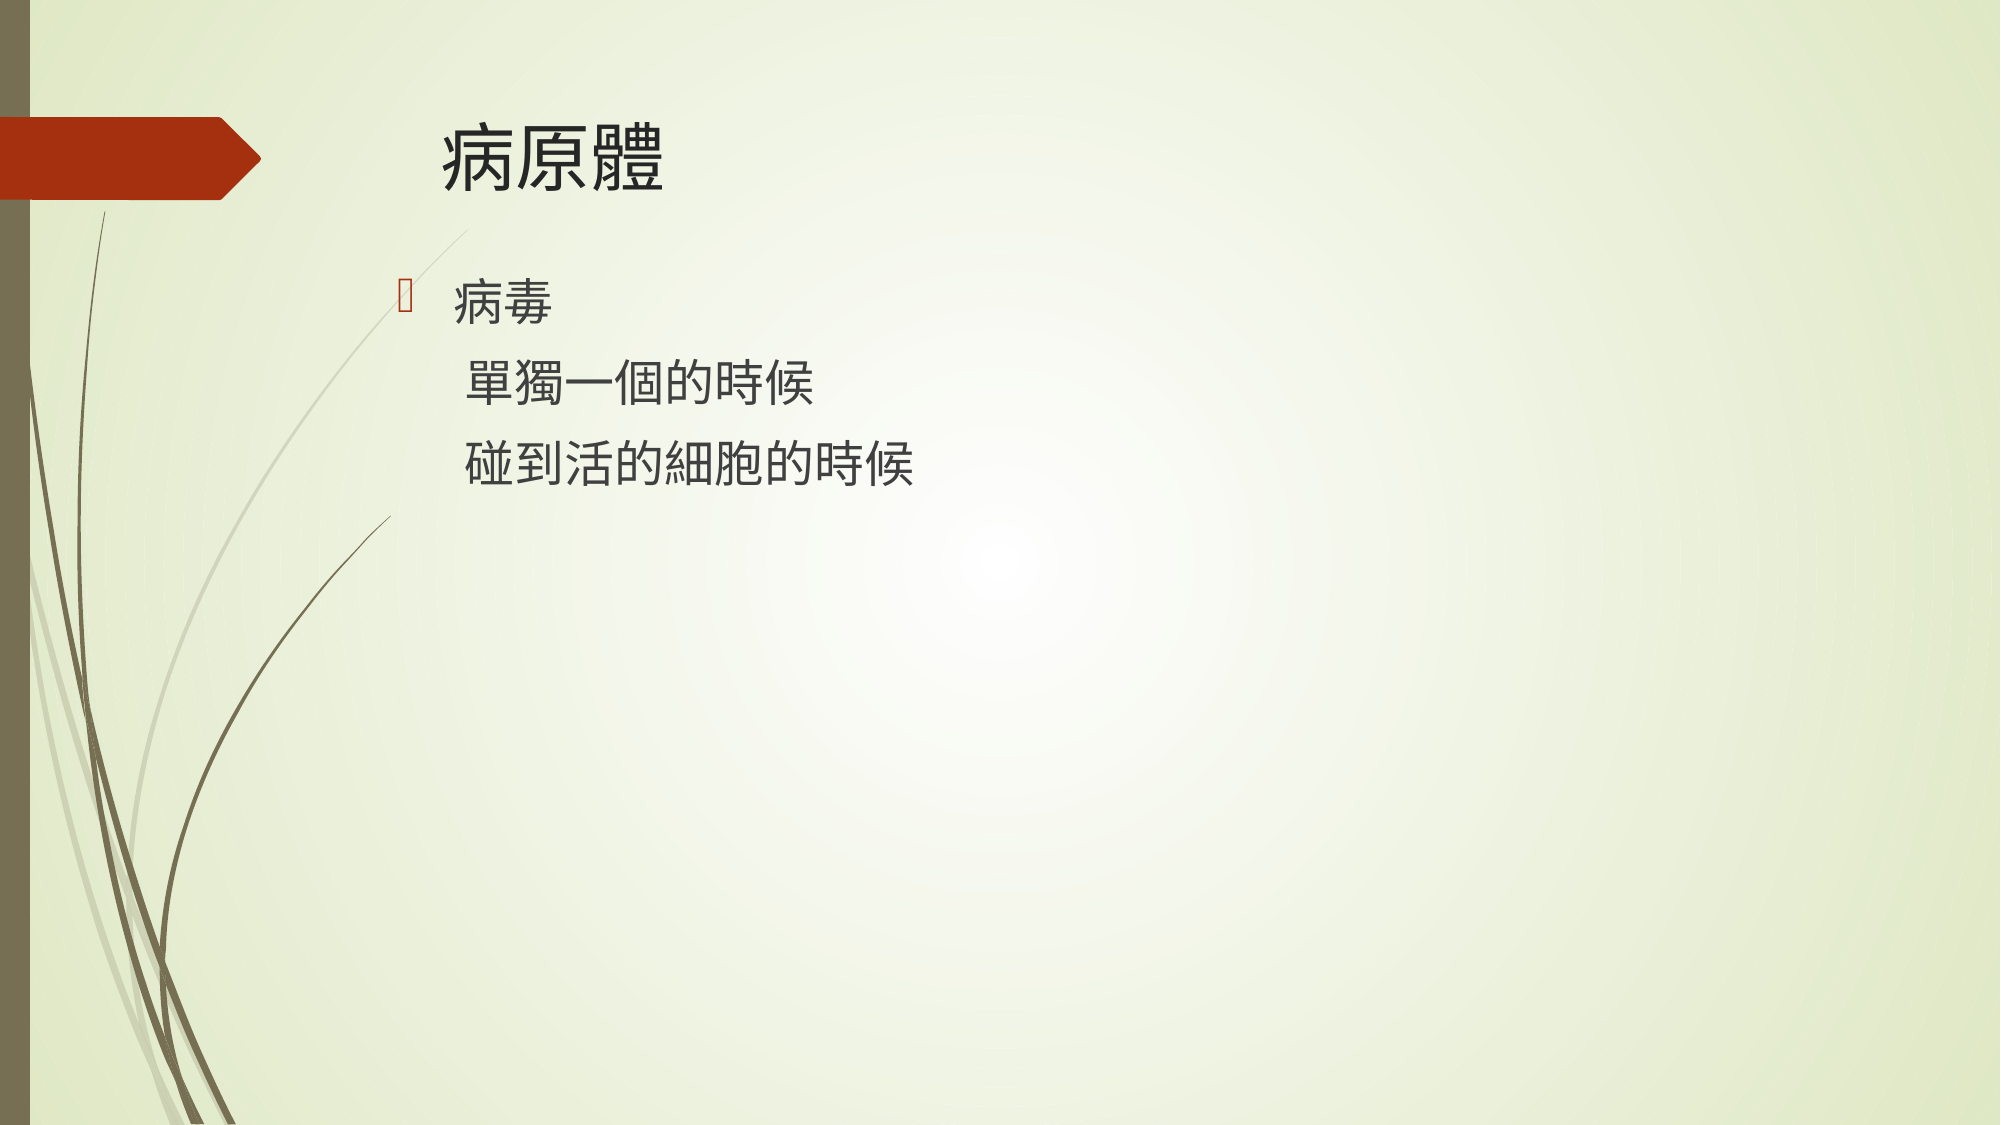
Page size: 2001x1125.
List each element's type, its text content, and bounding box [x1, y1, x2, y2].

title 病原體 [425, 102, 1888, 313]
list 病毒 單獨一個的時候 碰到活的細胞的時候 [382, 262, 1845, 883]
